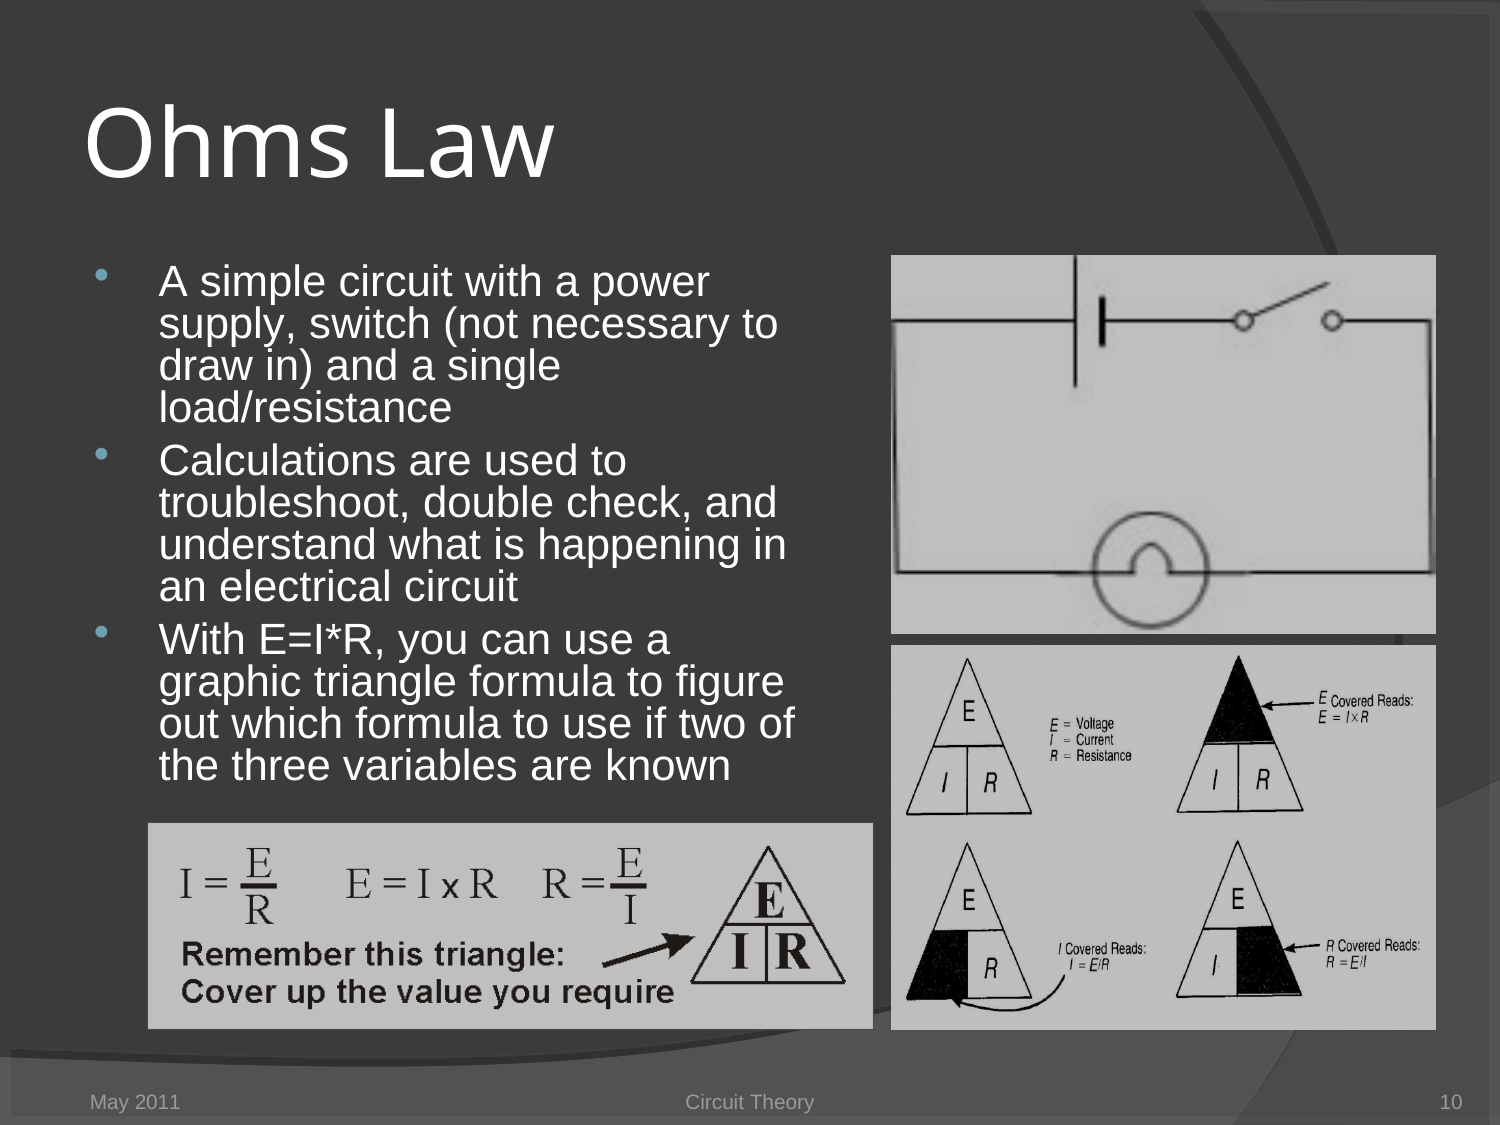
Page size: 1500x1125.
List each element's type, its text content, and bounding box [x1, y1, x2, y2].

text_box May 2011 [74, 1053, 426, 1114]
text_box Circuit Theory [512, 1053, 988, 1114]
picture [891, 255, 1436, 634]
picture [891, 645, 1436, 1030]
text_box <number> [1337, 1053, 1463, 1114]
list A simple circuit with a power supply, switch (not necessary to draw in) and a single load/resistance Calculations are used to troubleshoot, double check, and understand what is happening in an electrical circuit With E=I*R, you can use a graphic triangle formula to figure out which formula to use if two of the three variables are known [75, 255, 833, 823]
title Ohms Law [74, 45, 1300, 233]
picture [147, 822, 874, 1030]
